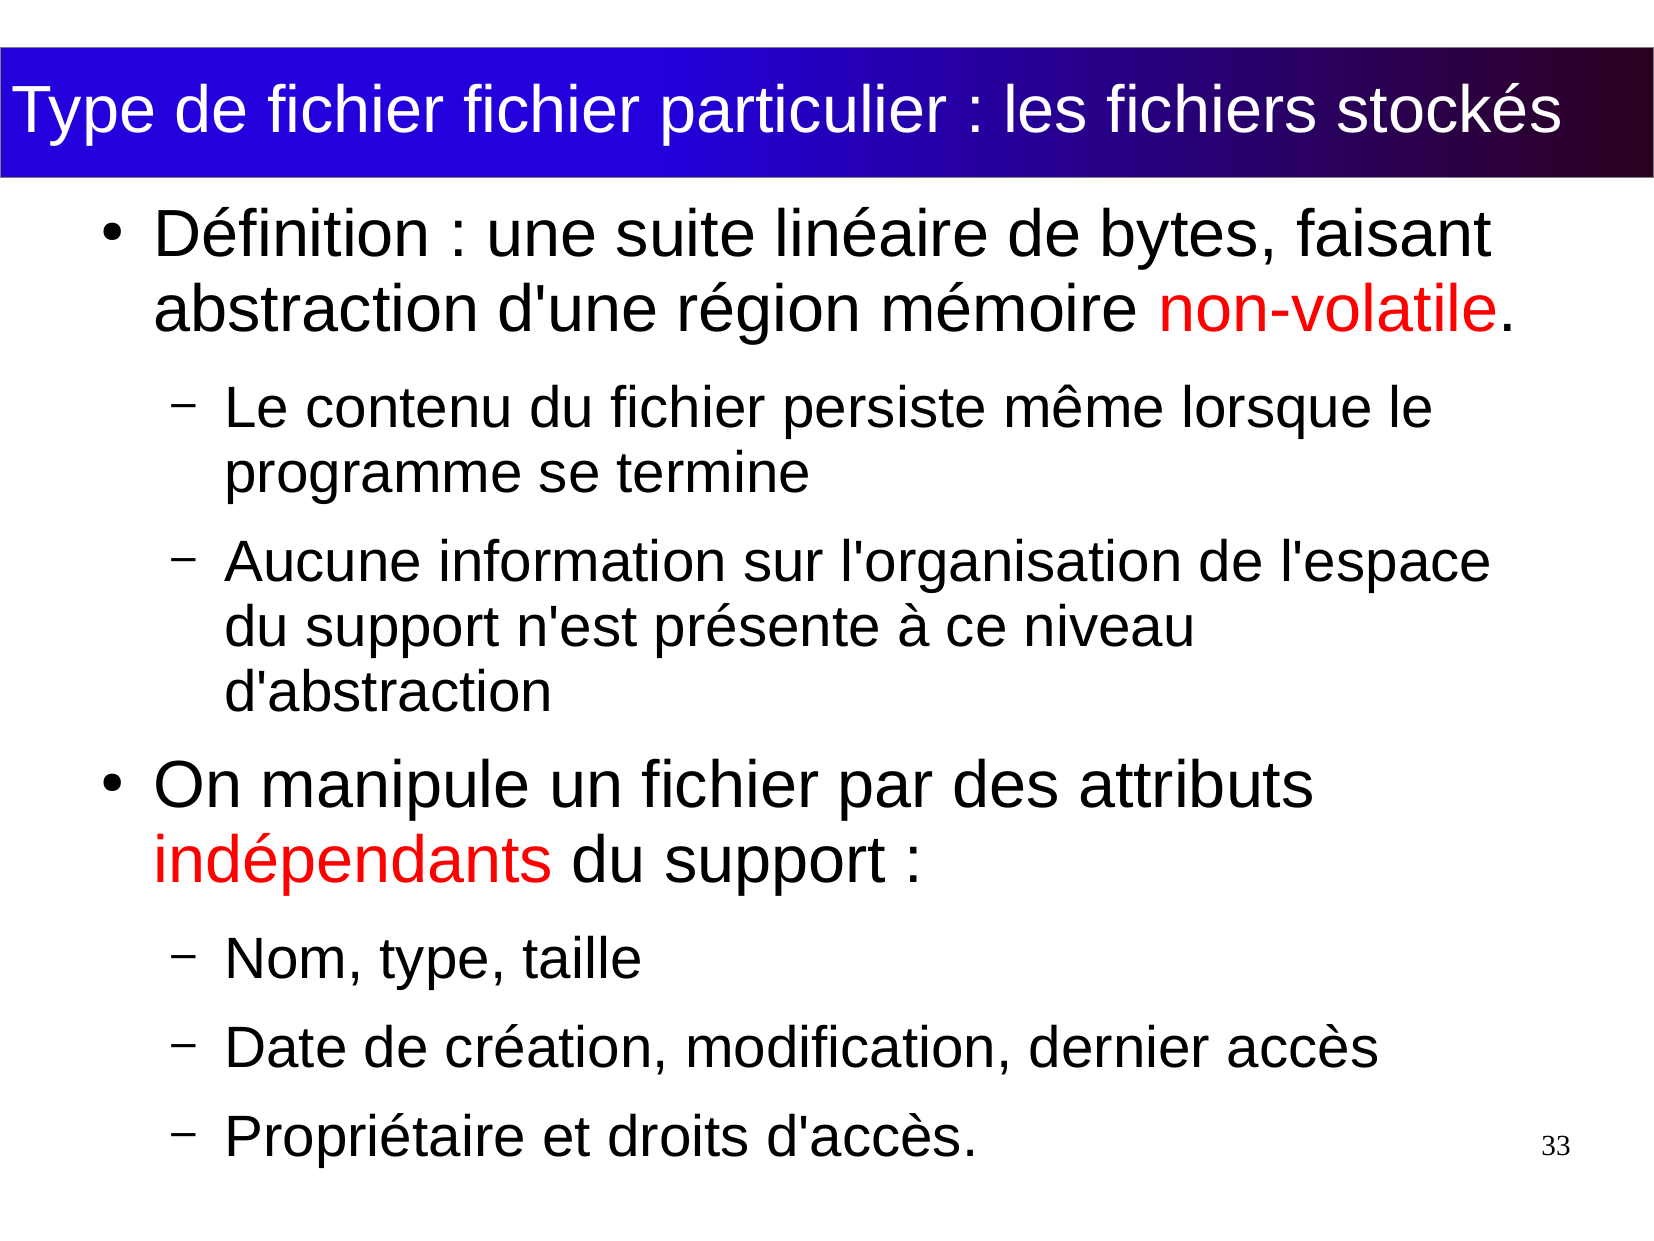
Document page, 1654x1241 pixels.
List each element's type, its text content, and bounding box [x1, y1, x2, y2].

title Type de fichier fichier particulier : les fichiers stockés [11, 5, 1642, 213]
list Définition : une suite linéaire de bytes, faisant abstraction d'une région mémoire non-volatile. Le contenu du fichier persiste même lorsque le programme se termine Aucune information sur l'organisation de l'espace du support n'est présente à ce niveau d'abstraction On manipule un fichier par des attributs indépendants du support : Nom, type, taille Date de création, modification, dernier accès Propriétaire et droits d'accès. [82, 195, 1538, 1205]
